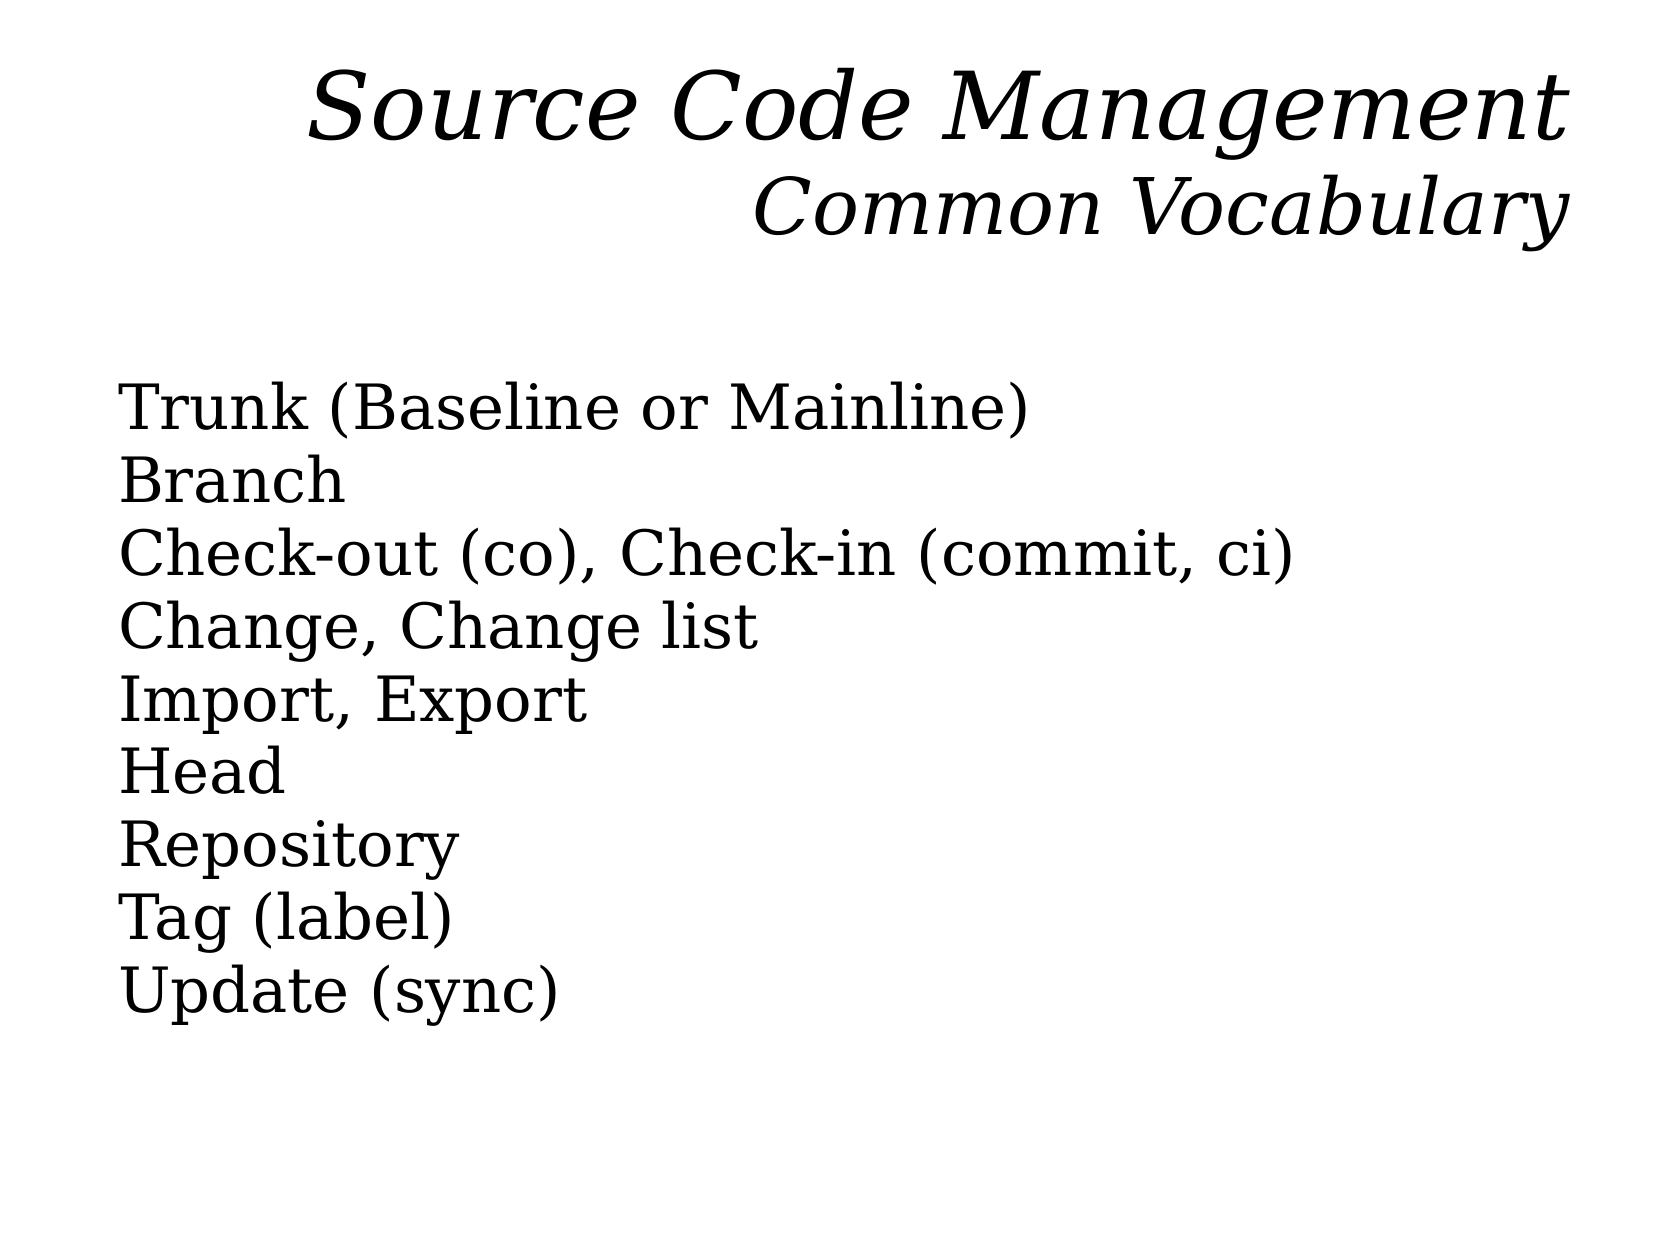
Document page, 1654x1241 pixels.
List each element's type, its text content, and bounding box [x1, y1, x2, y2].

title Source Code Management Common Vocabulary [82, 52, 1571, 254]
subtitle Trunk (Baseline or Mainline) Branch Check-out (co), Check-in (commit, ci) Change, Change list Import, Export Head Repository Tag (label) Update (sync) [82, 297, 1571, 1102]
